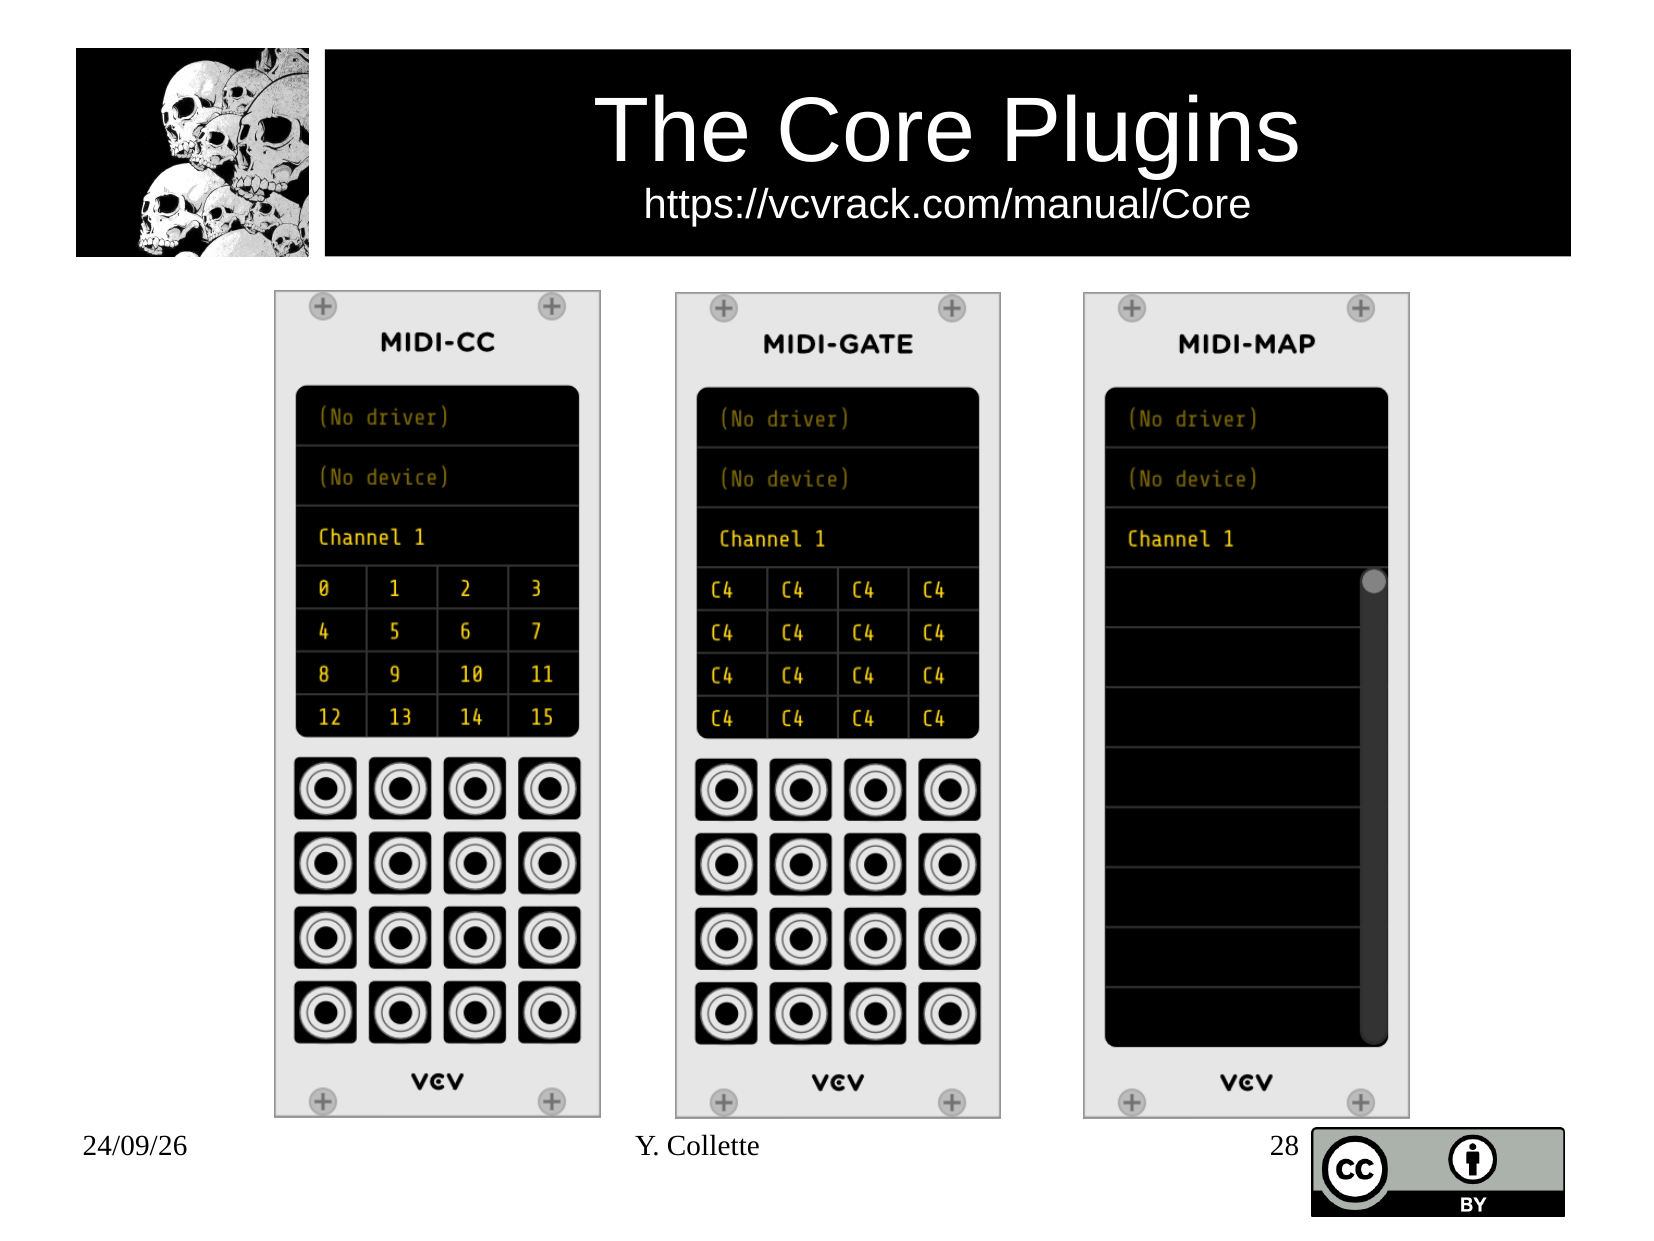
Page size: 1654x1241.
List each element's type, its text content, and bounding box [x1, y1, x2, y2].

title The Core Plugins https://vcvrack.com/manual/Core [324, 49, 1571, 257]
picture [1311, 1127, 1565, 1217]
picture [274, 290, 601, 1118]
picture [1083, 292, 1410, 1119]
picture [675, 292, 1001, 1119]
picture [76, 48, 309, 257]
